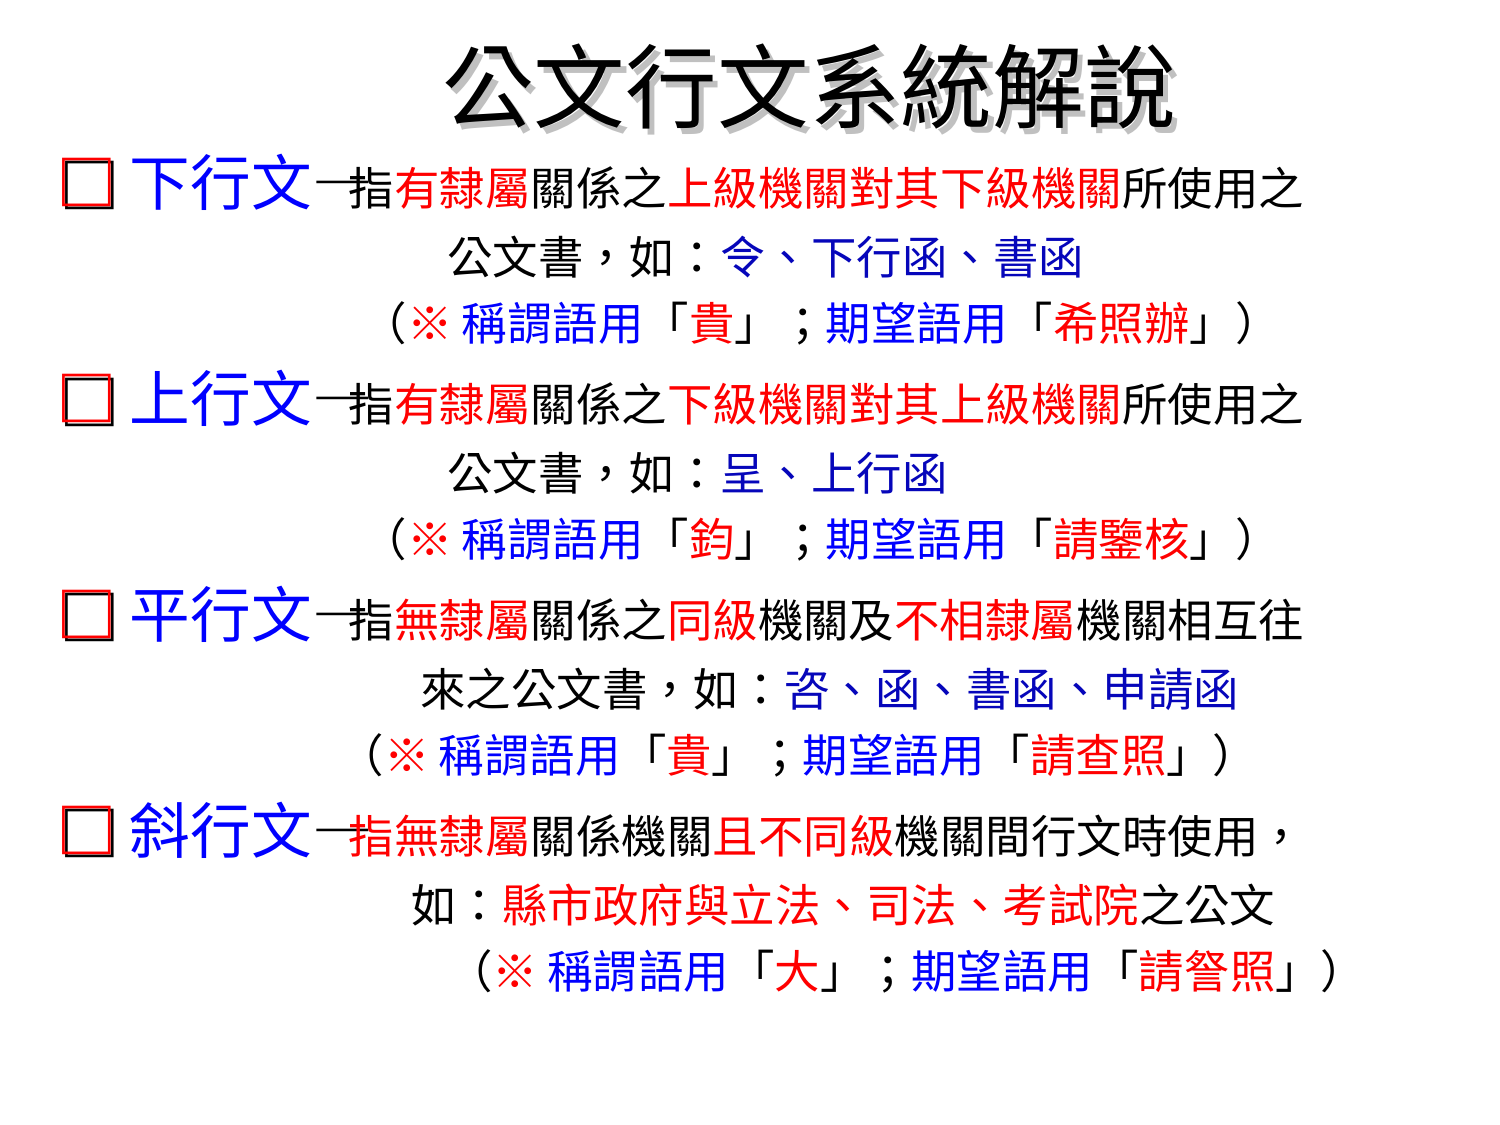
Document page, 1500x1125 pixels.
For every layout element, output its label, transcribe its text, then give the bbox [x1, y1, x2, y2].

title 公文行文系統解說 [117, 19, 1500, 152]
list □下行文—指有隸屬關係之上級機關對其下級機關所使用之 公文書，如：令、下行函、書函 （※稱謂語用「貴」；期望語用「希照辦」） □上行文—指有隸屬關係之下級機關對其上級機關所使用之 公文書，如：呈、上行函 （※稱謂語用「鈞」；期望語用「請鑒核」） □平行文—指無隸屬關係之同級機關及不相隸屬機關相互往 來之公文書，如：咨、函、書函、申請函 （※稱謂語用「貴」；期望語用「請查照」） □斜行文—指無隸屬關係機關且不同級機關間行文時使用， 如：縣市政府與立法、司法、考試院之公文 （※稱謂語用「大」；期望語用「請詧照」） [41, 137, 1471, 1094]
